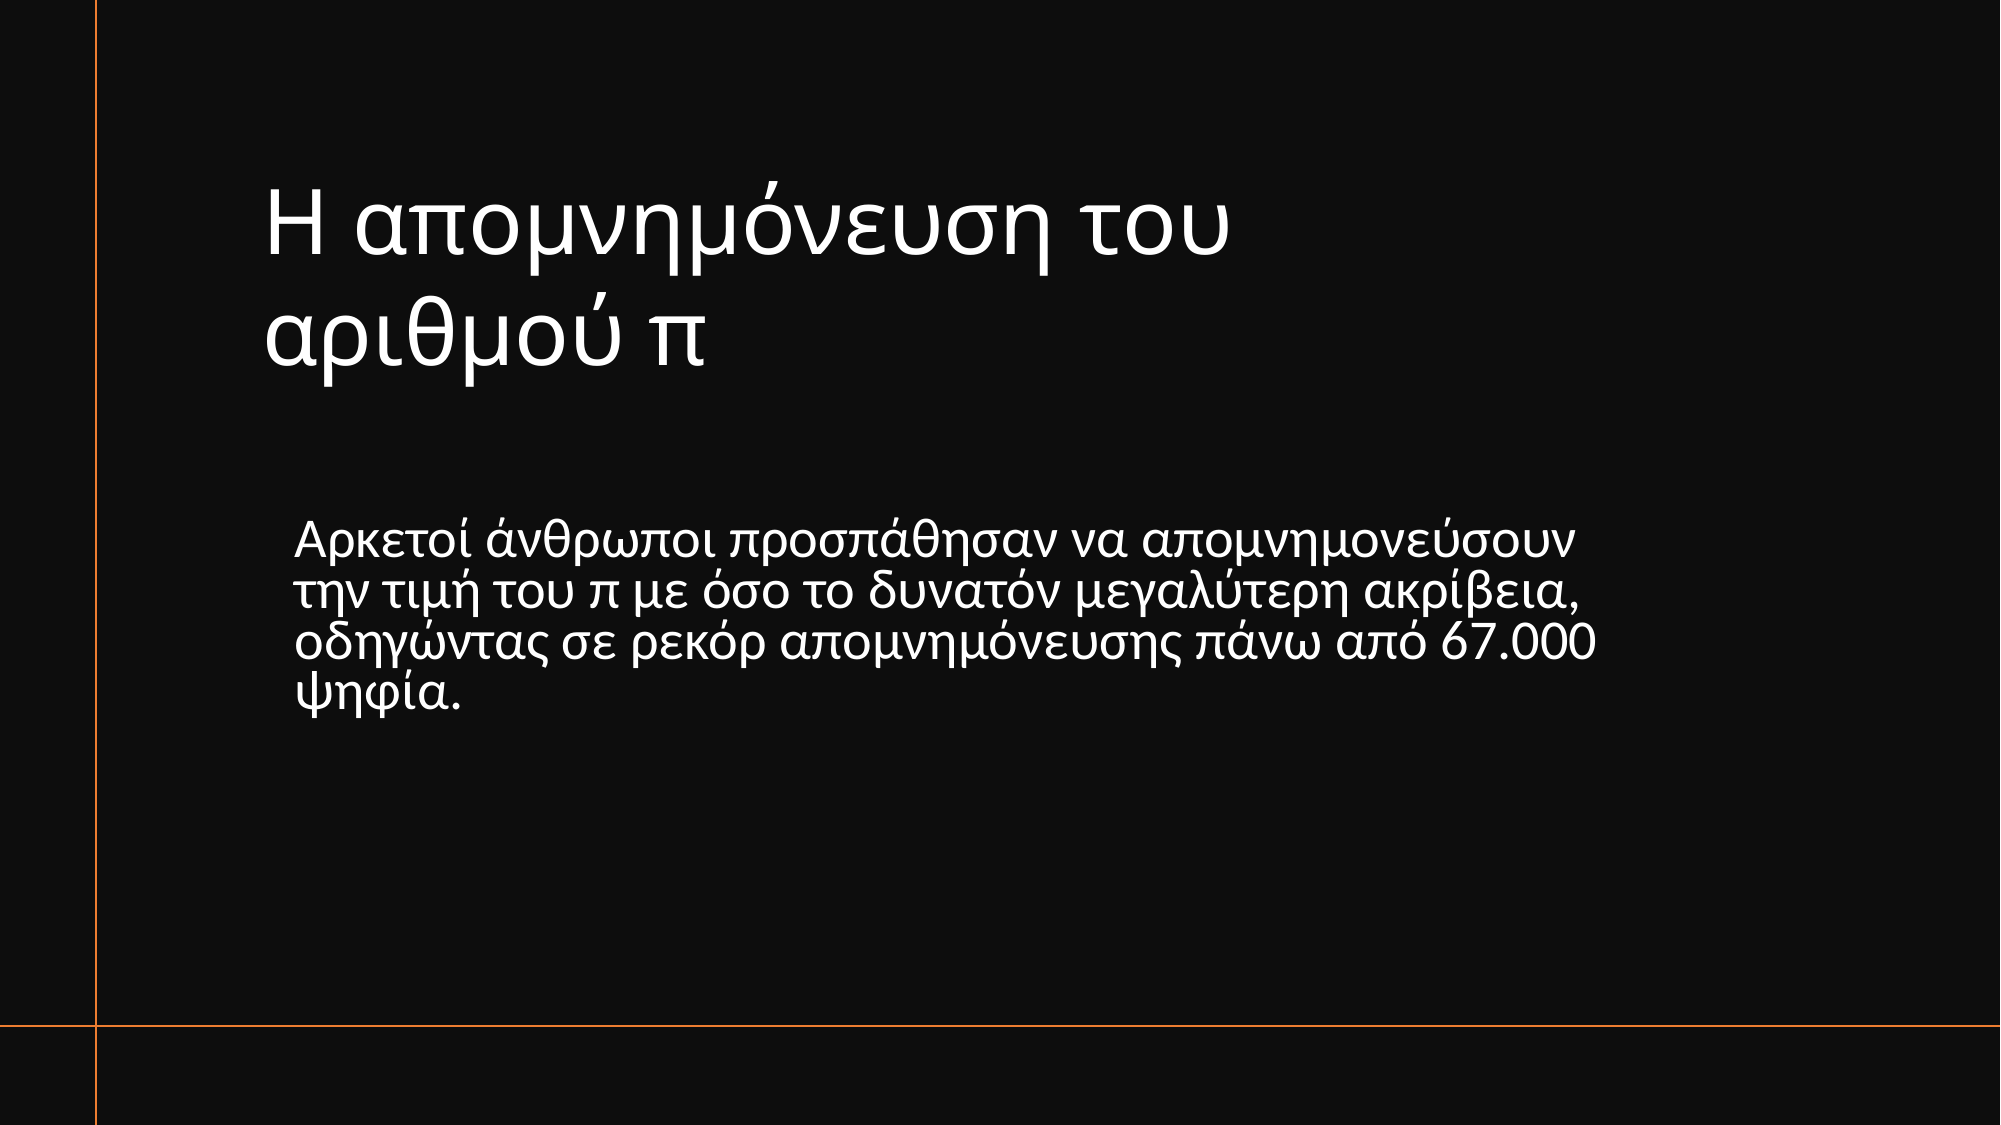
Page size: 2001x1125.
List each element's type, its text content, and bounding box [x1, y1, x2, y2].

text_box [0, 0, 95, 1025]
text_box [0, 1027, 95, 1125]
title Η απομνημόνευση του αριθμού π [247, 156, 1572, 396]
text_box [97, 1027, 2000, 1125]
text_box [97, 0, 2000, 1025]
subtitle Αρκετοί άνθρωποι προσπάθησαν να απομνημονεύσουν την τιμή του π με όσο το δυνατόν μεγαλύτερη ακρίβεια, οδηγώντας σε ρεκόρ απομνημόνευσης πάνω από 67.000 ψηφία. [279, 510, 1642, 835]
